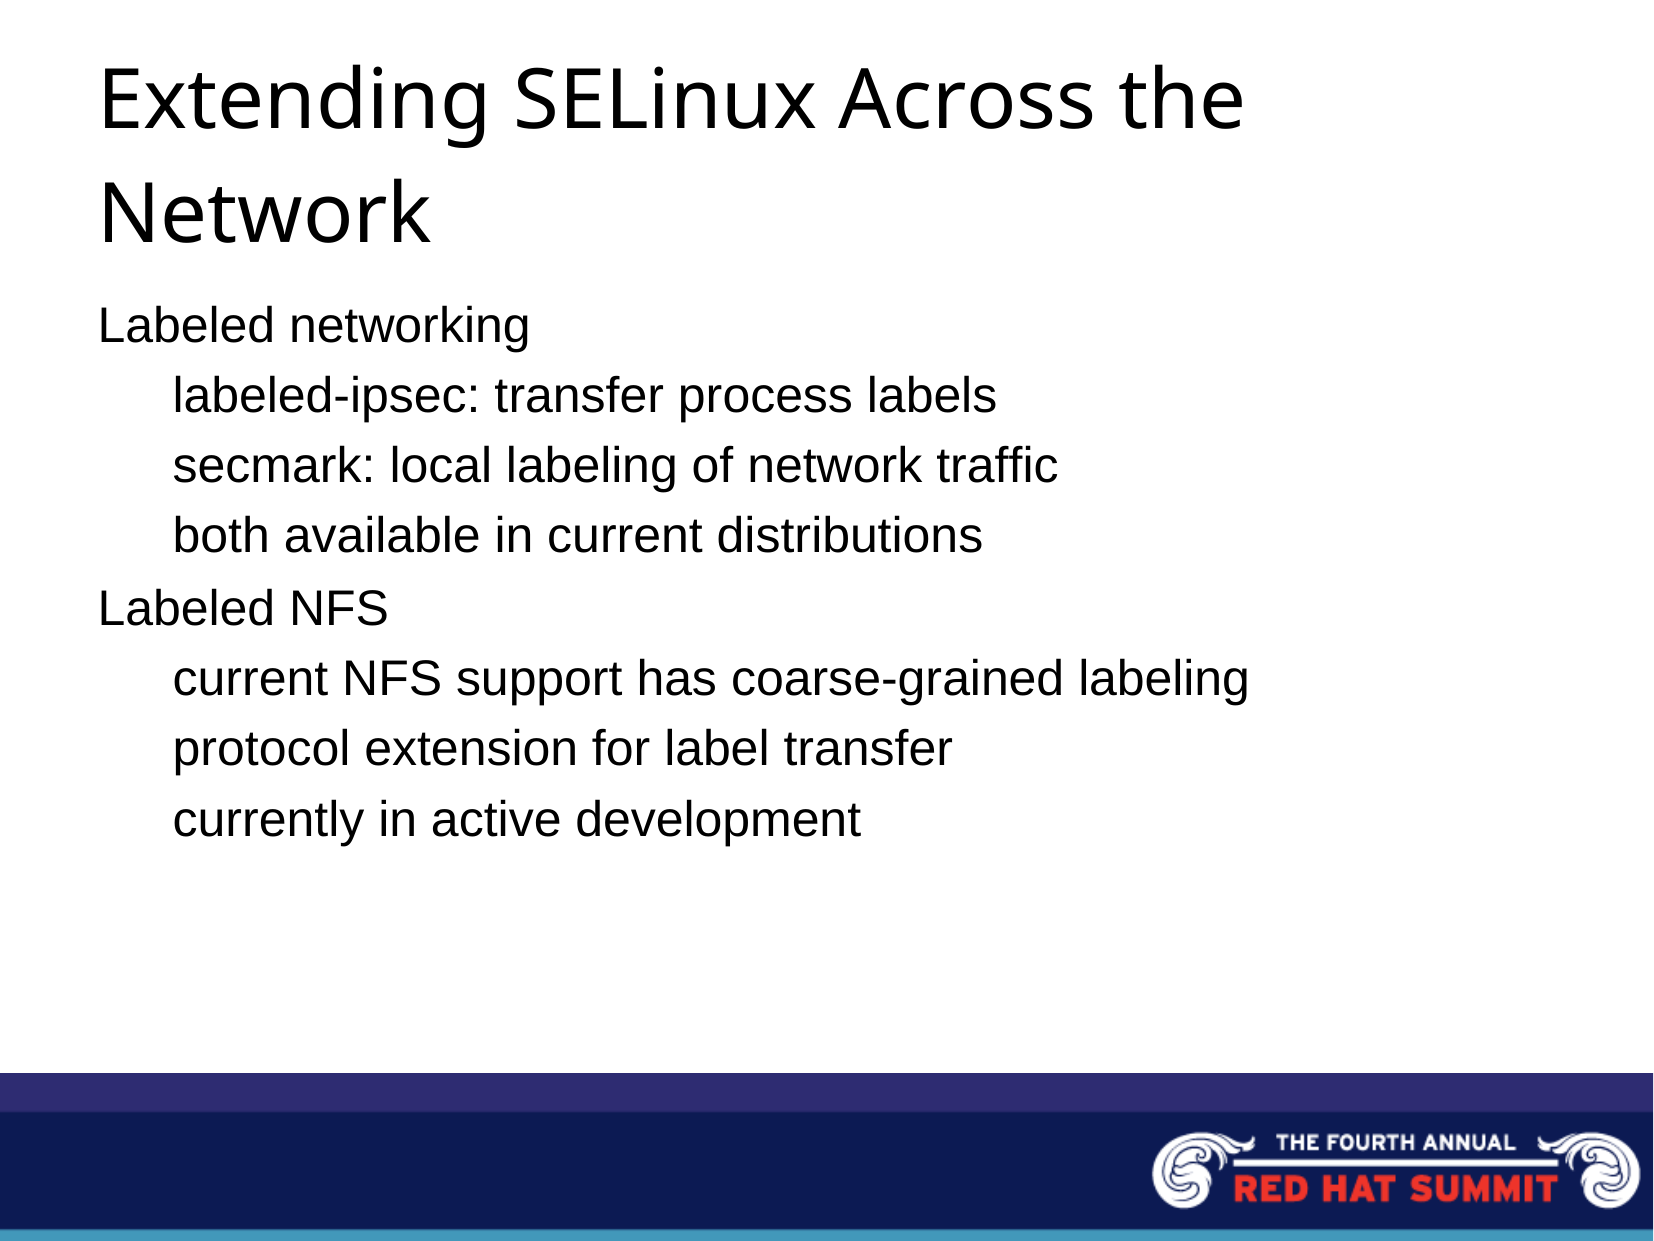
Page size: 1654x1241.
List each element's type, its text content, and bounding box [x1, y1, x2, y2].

picture [0, 1073, 1654, 1241]
list Labeled networking labeled-ipsec: transfer process labels secmark: local labeling of network traffic both available in current distributions Labeled NFS current NFS support has coarse-grained labeling protocol extension for label transfer currently in active development [82, 289, 1571, 1115]
title Extending SELinux Across the Network [82, 37, 1571, 269]
